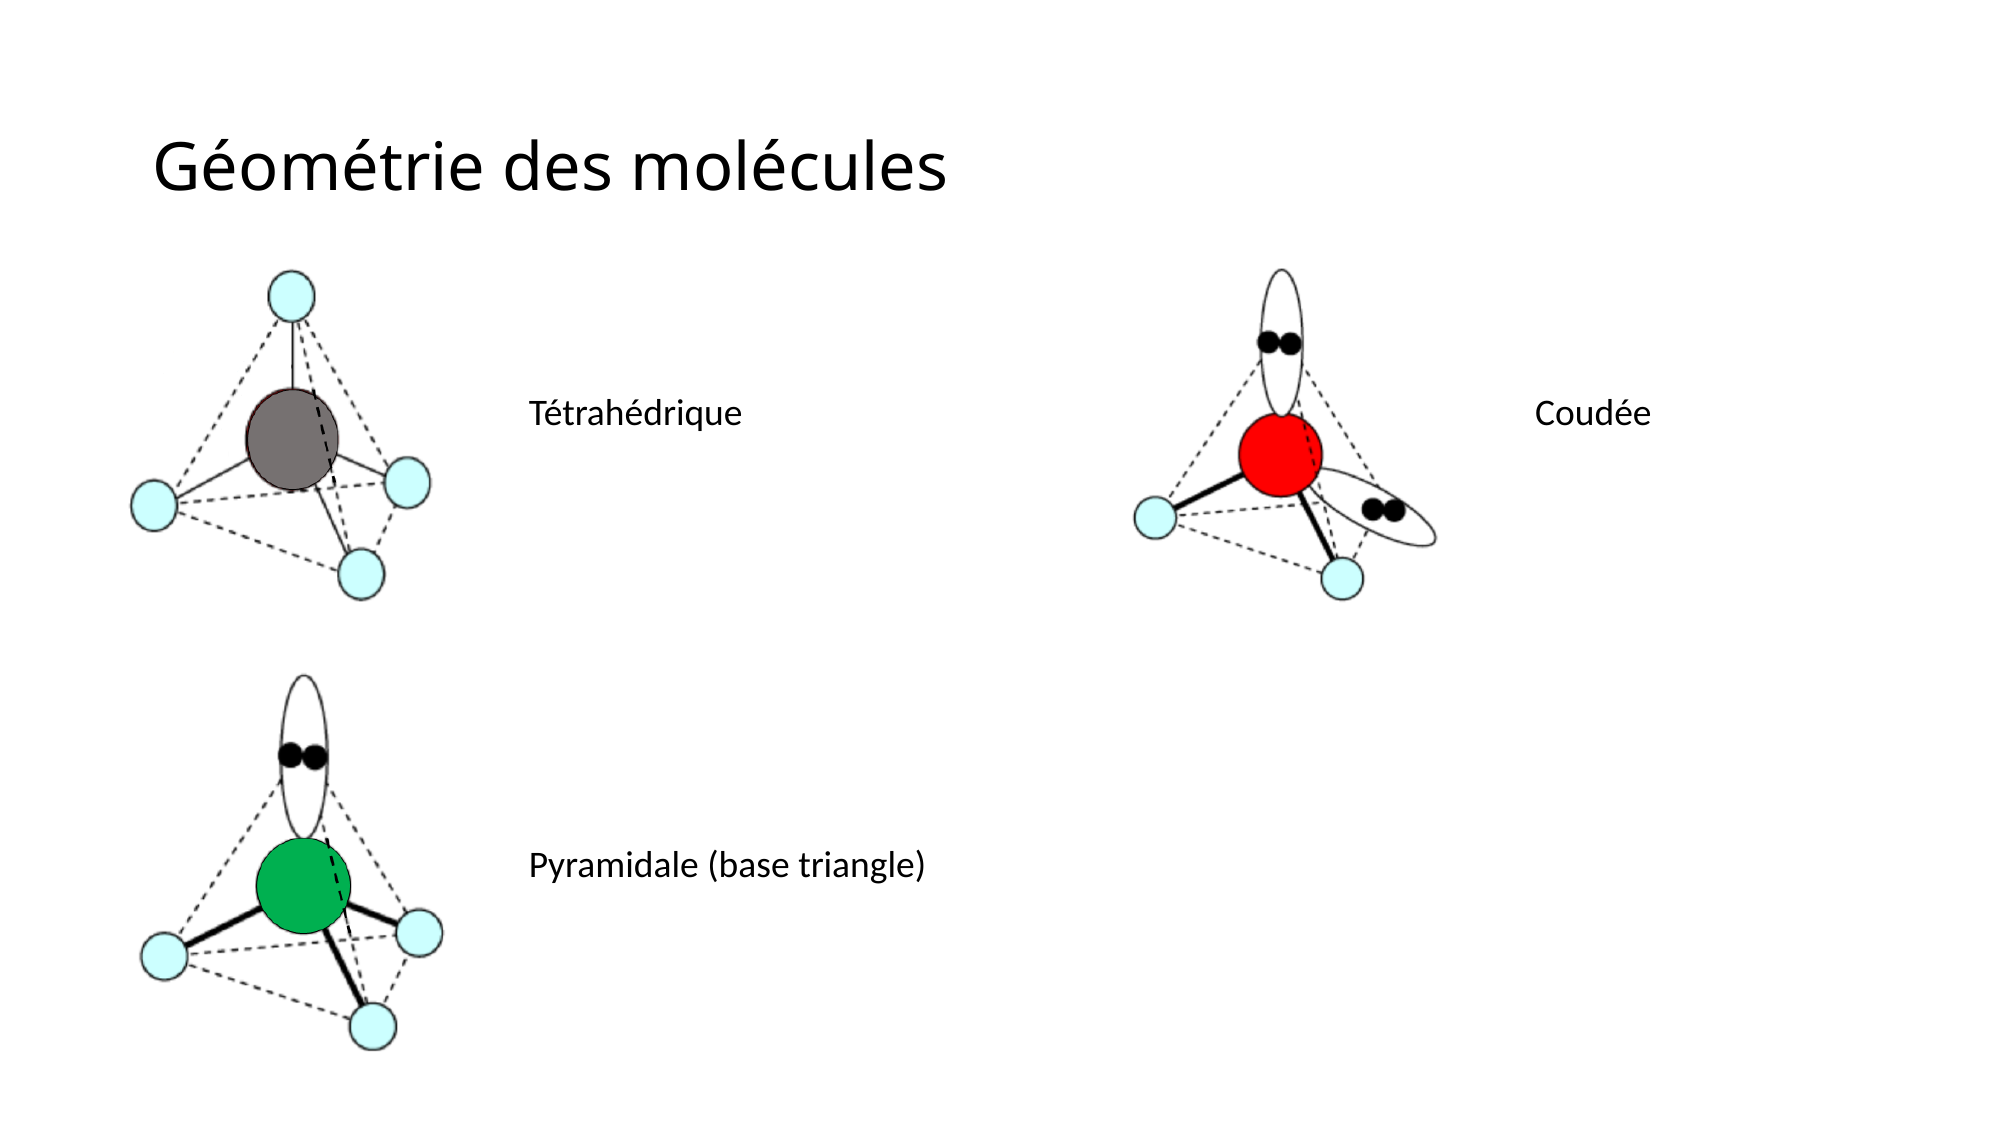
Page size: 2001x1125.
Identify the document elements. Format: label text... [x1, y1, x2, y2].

text_box Coudée [1520, 380, 1971, 442]
text_box Pyramidale (base triangle) [513, 832, 964, 894]
picture [1130, 265, 1442, 604]
text_box Tétrahédrique [513, 380, 964, 442]
picture [125, 265, 435, 602]
title Géométrie des molécules [137, 59, 1863, 278]
picture [137, 669, 448, 1057]
